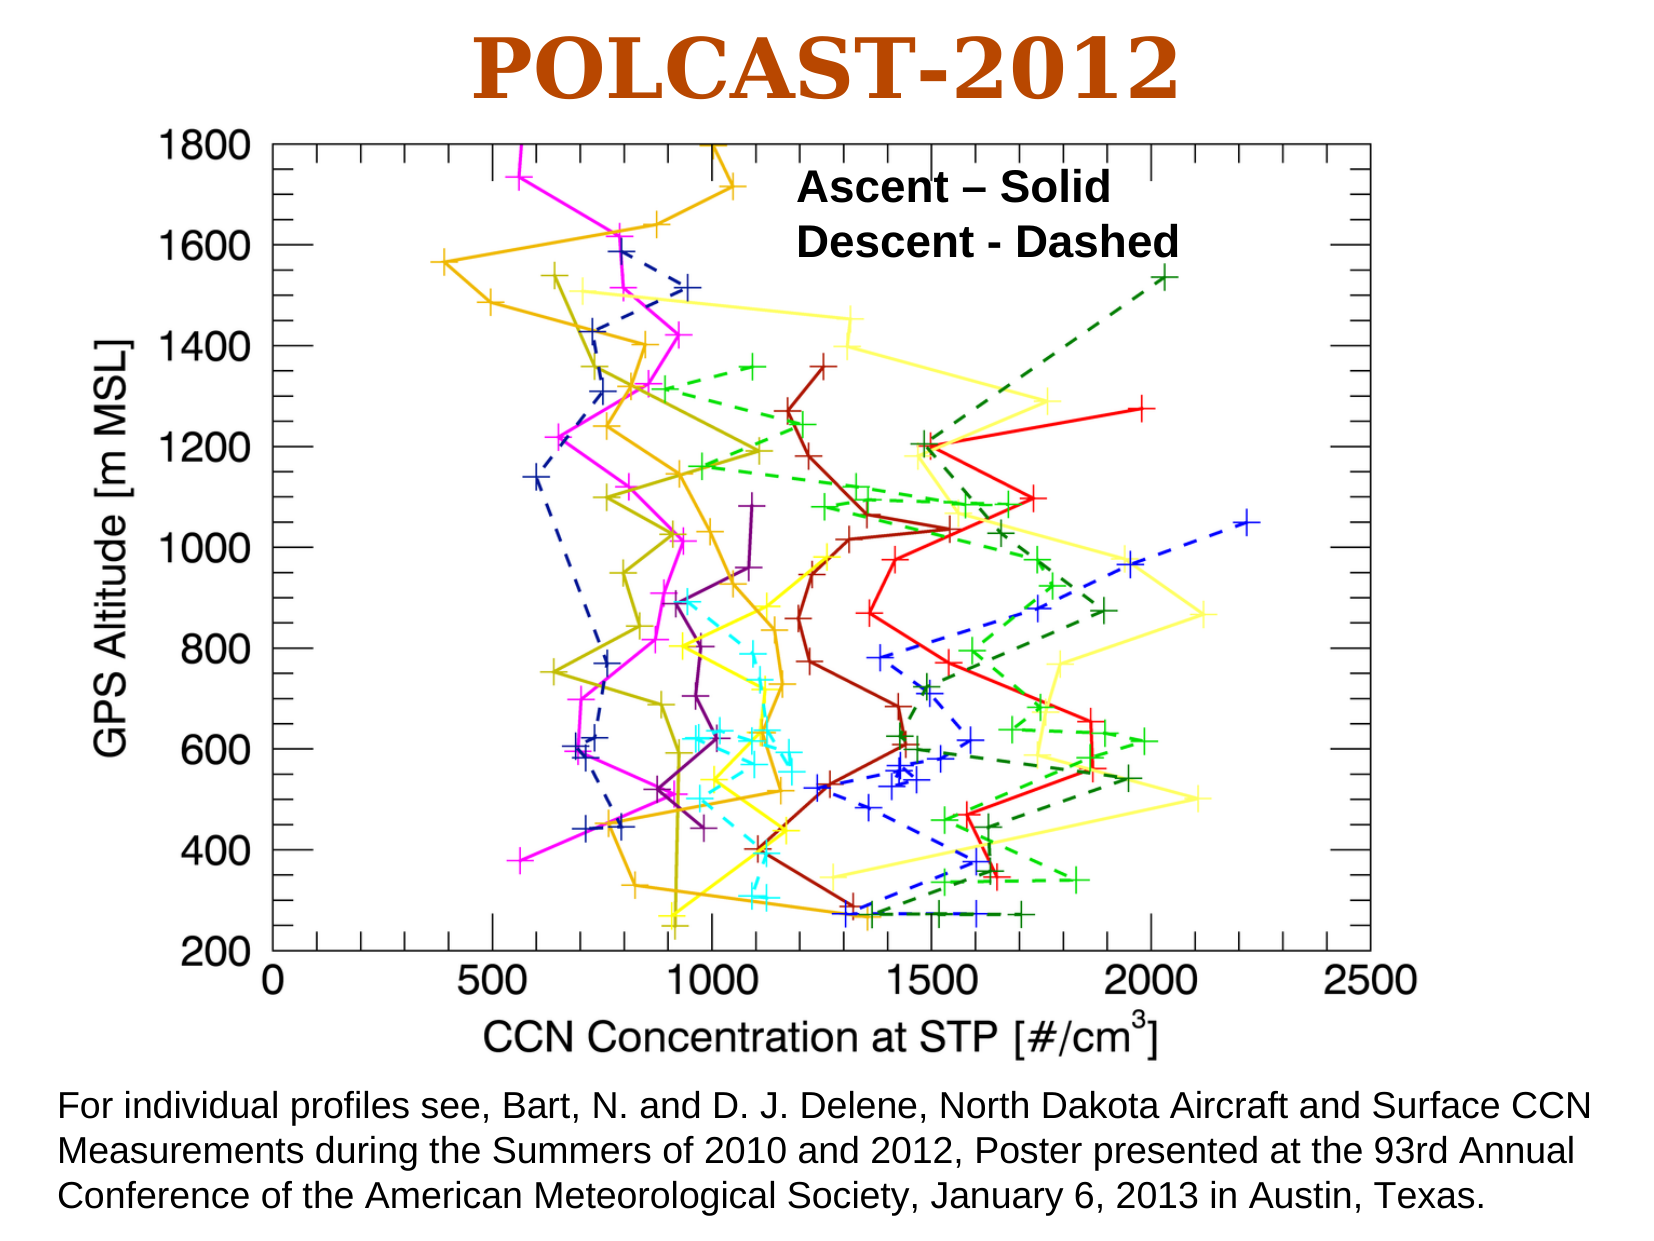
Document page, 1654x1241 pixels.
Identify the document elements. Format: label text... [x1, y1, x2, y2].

text_box Ascent – Solid Descent - Dashed [781, 148, 1232, 281]
title POLCAST-2012 [2, 12, 1652, 126]
picture [75, 126, 1426, 1073]
text_box For individual profiles see, Bart, N. and D. J. Delene, North Dakota Aircraft and Surface CCN Measurements during the Summers of 2010 and 2012, Poster presented at the 93rd Annual Conference of the American Meteorological Society, January 6, 2013 in Austin, Texas. [42, 1073, 1631, 1224]
